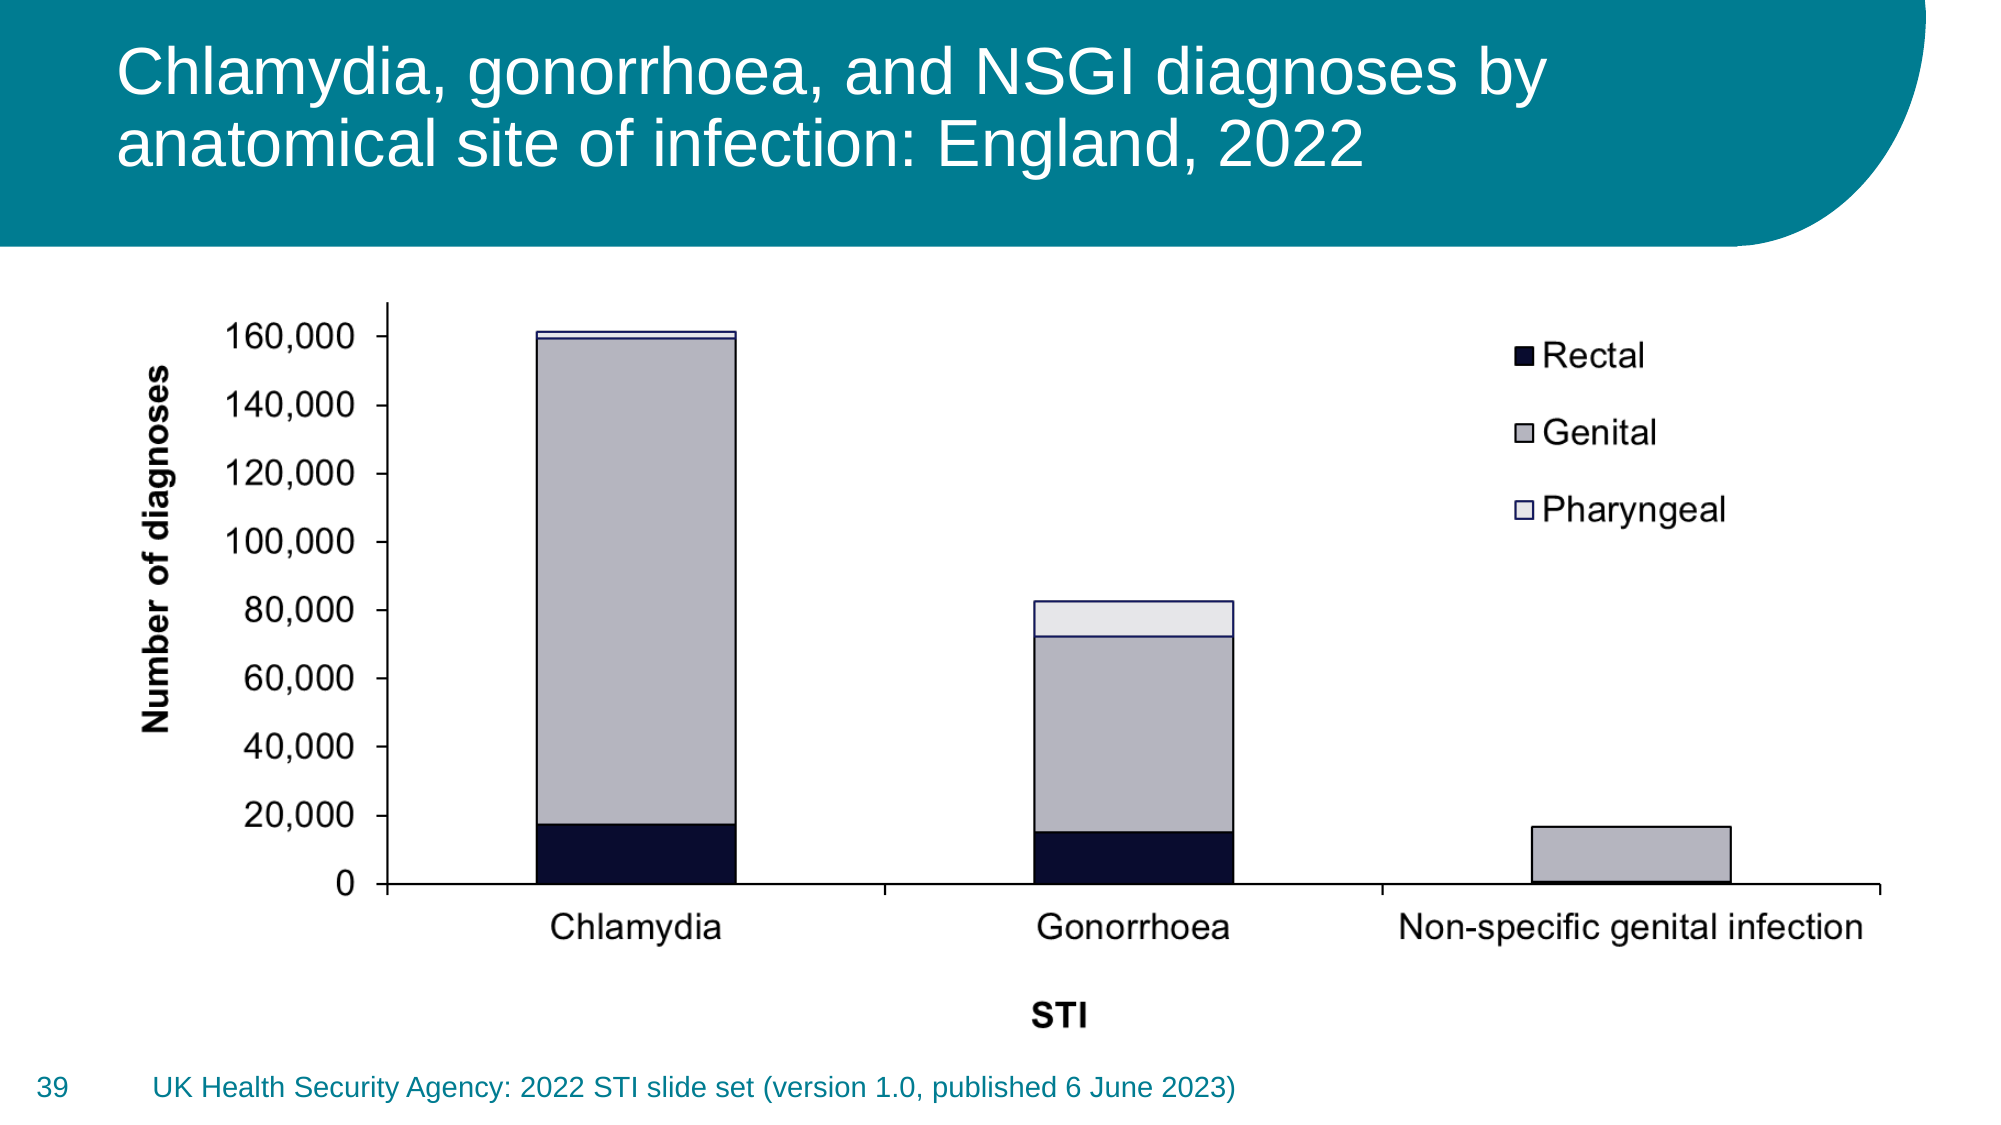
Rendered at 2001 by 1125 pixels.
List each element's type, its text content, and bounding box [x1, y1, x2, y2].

picture [103, 267, 1911, 1059]
text_box UK Health Security Agency: 2022 STI slide set (version 1.0, published 6 June 2023) [137, 1059, 1780, 1116]
title Chlamydia, gonorrhoea, and NSGI diagnoses by anatomical site of infection: England, 2022 [101, 29, 1747, 189]
text_box [21, 1056, 120, 1117]
